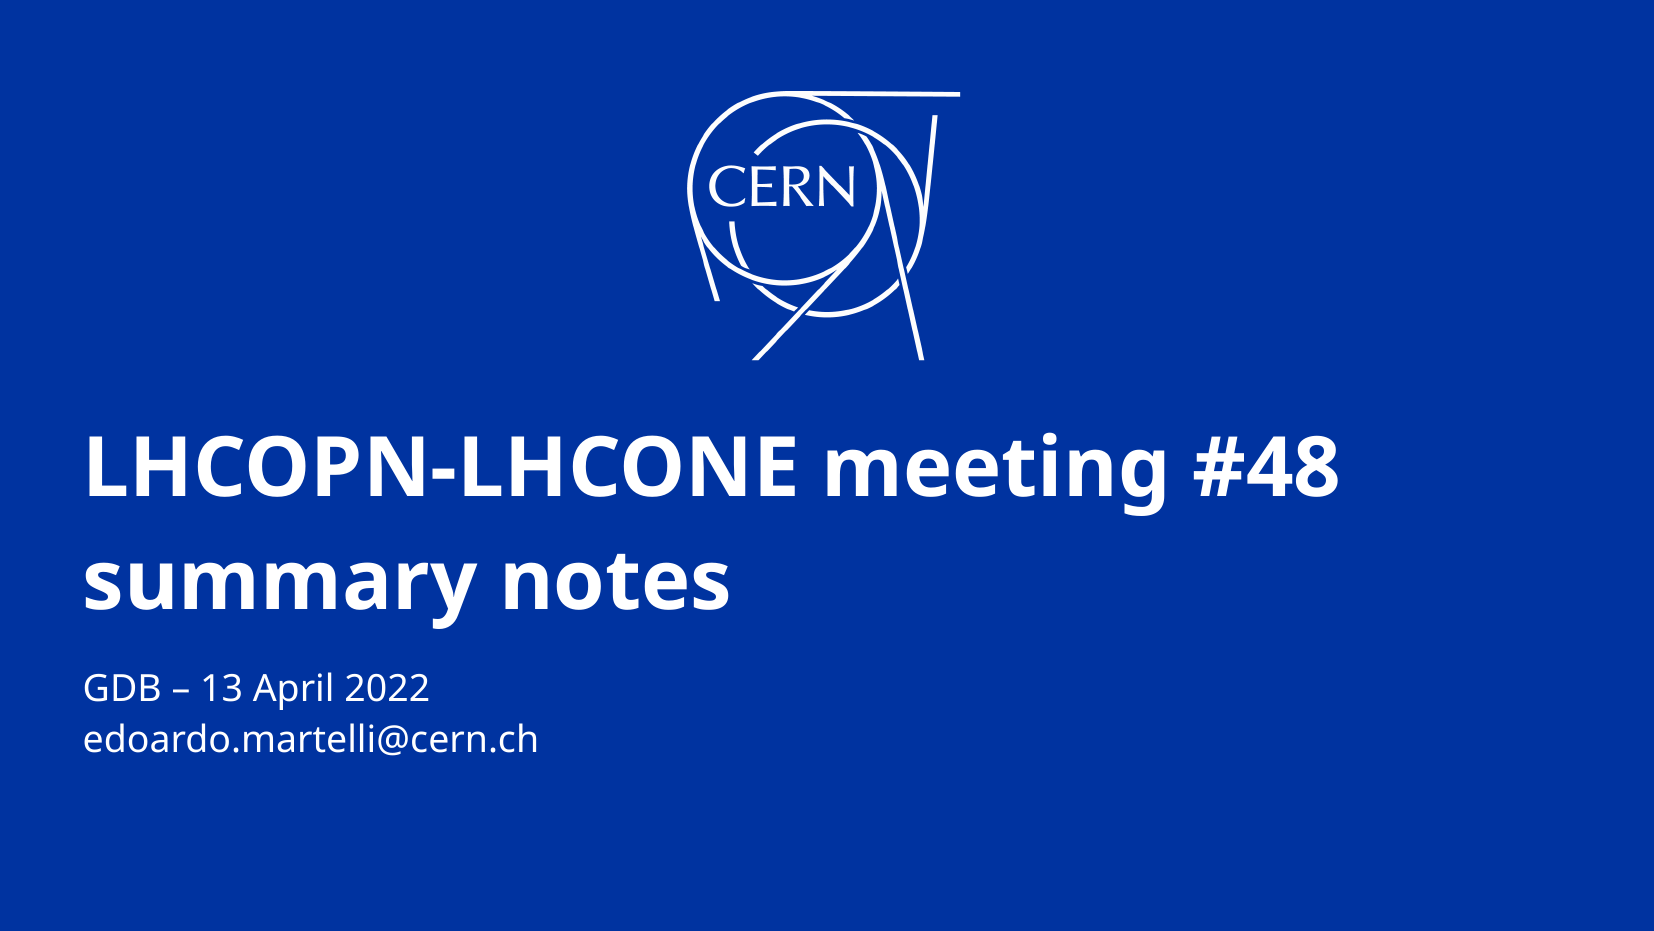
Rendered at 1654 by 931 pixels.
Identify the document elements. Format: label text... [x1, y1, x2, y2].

list GDB – 13 April 2022 edoardo.martelli@cern.ch [82, 661, 1571, 898]
title LHCOPN-LHCONE meeting #48 summary notes [82, 407, 1571, 618]
picture [679, 82, 971, 372]
